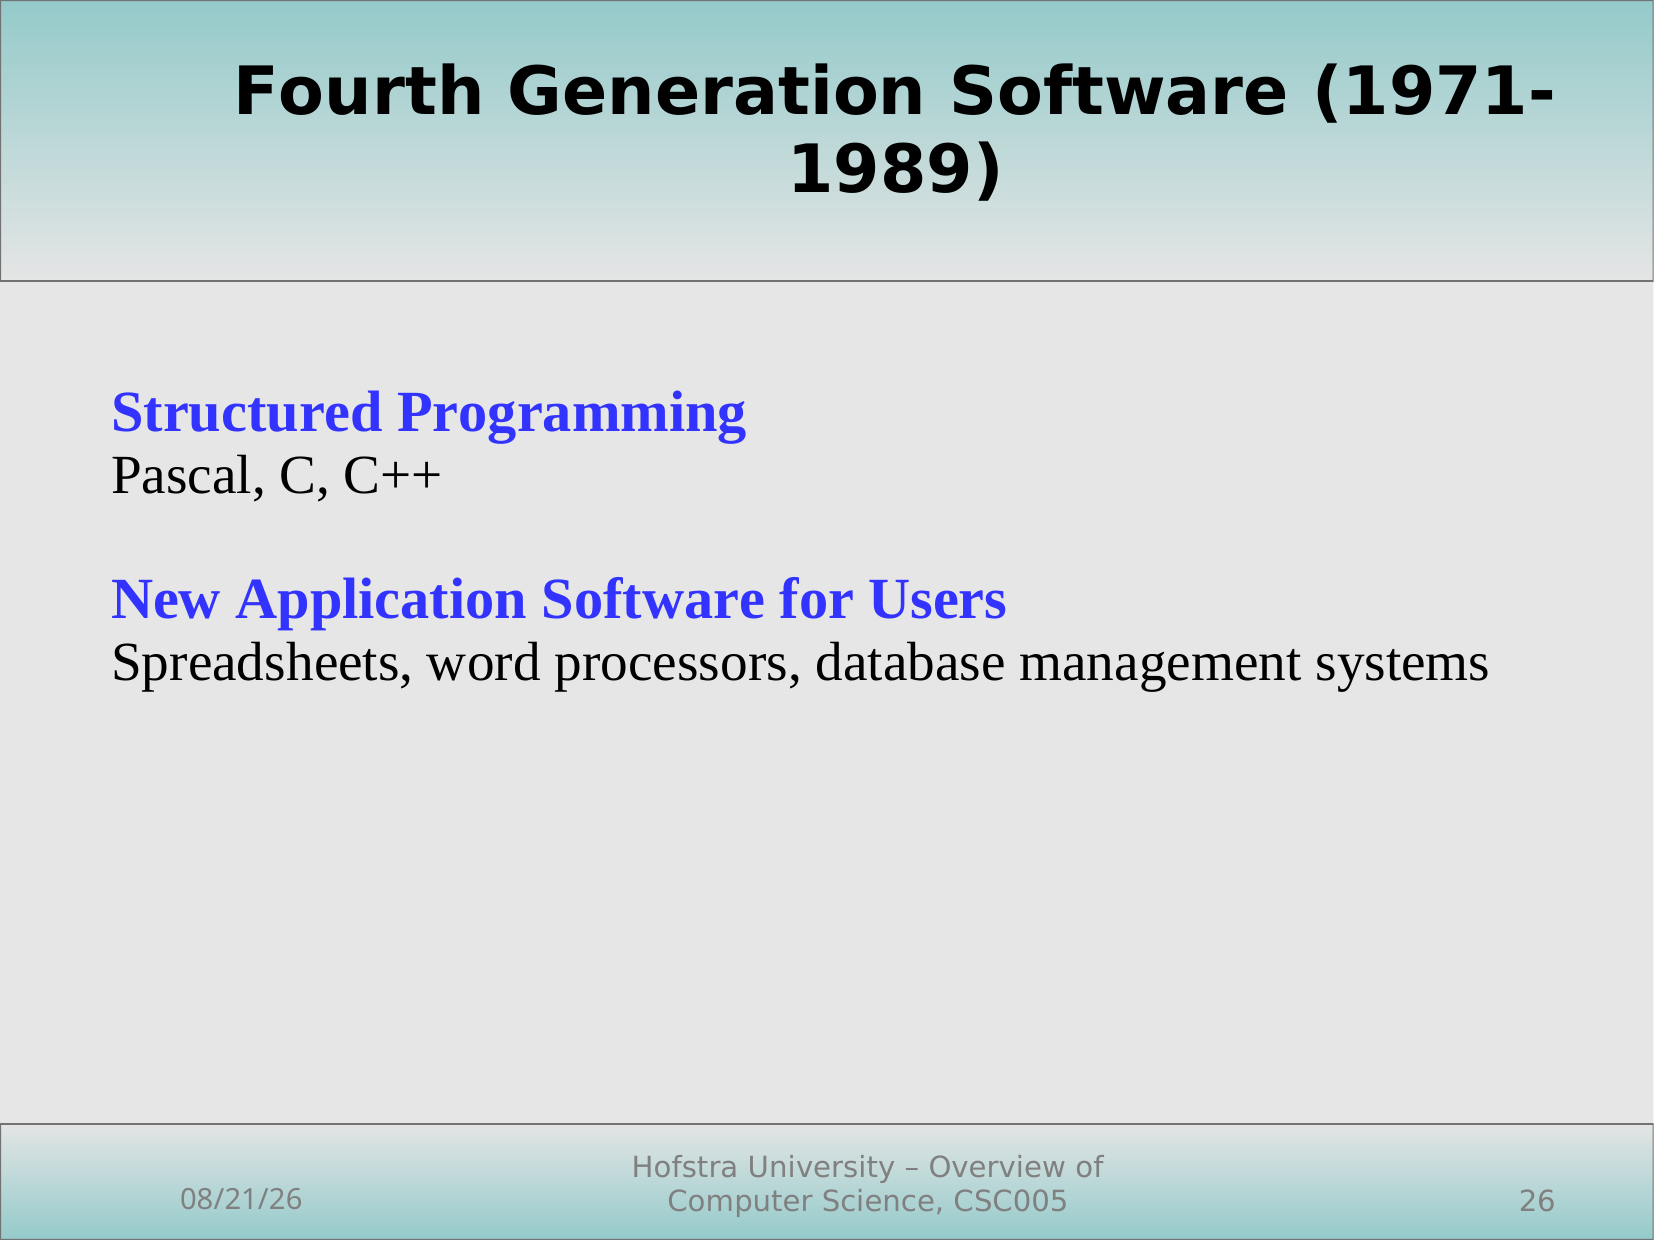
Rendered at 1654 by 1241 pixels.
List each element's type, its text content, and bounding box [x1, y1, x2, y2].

title Fourth Generation Software (1971-1989) [151, 27, 1640, 235]
text_box Structured Programming Pascal, C, C++ New Application Software for Users Spreadsheets, word processors, database management systems [96, 372, 1543, 701]
